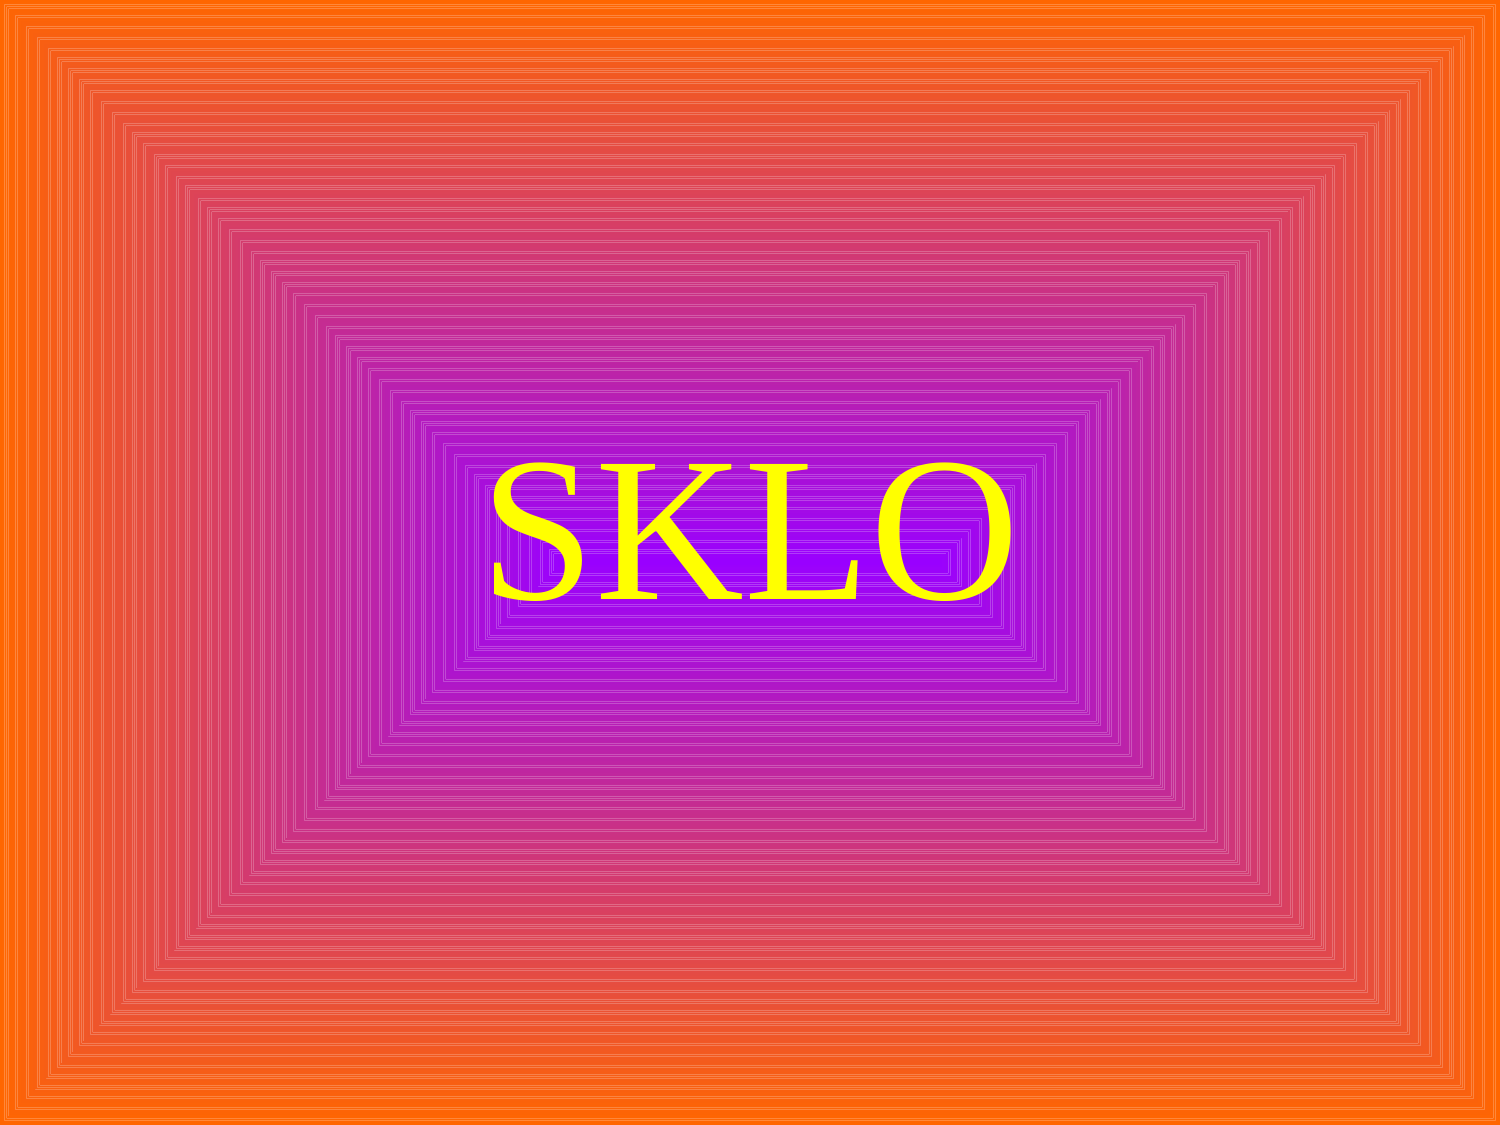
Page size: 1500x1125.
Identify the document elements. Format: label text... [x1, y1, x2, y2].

text_box SKLO [0, 385, 1500, 649]
